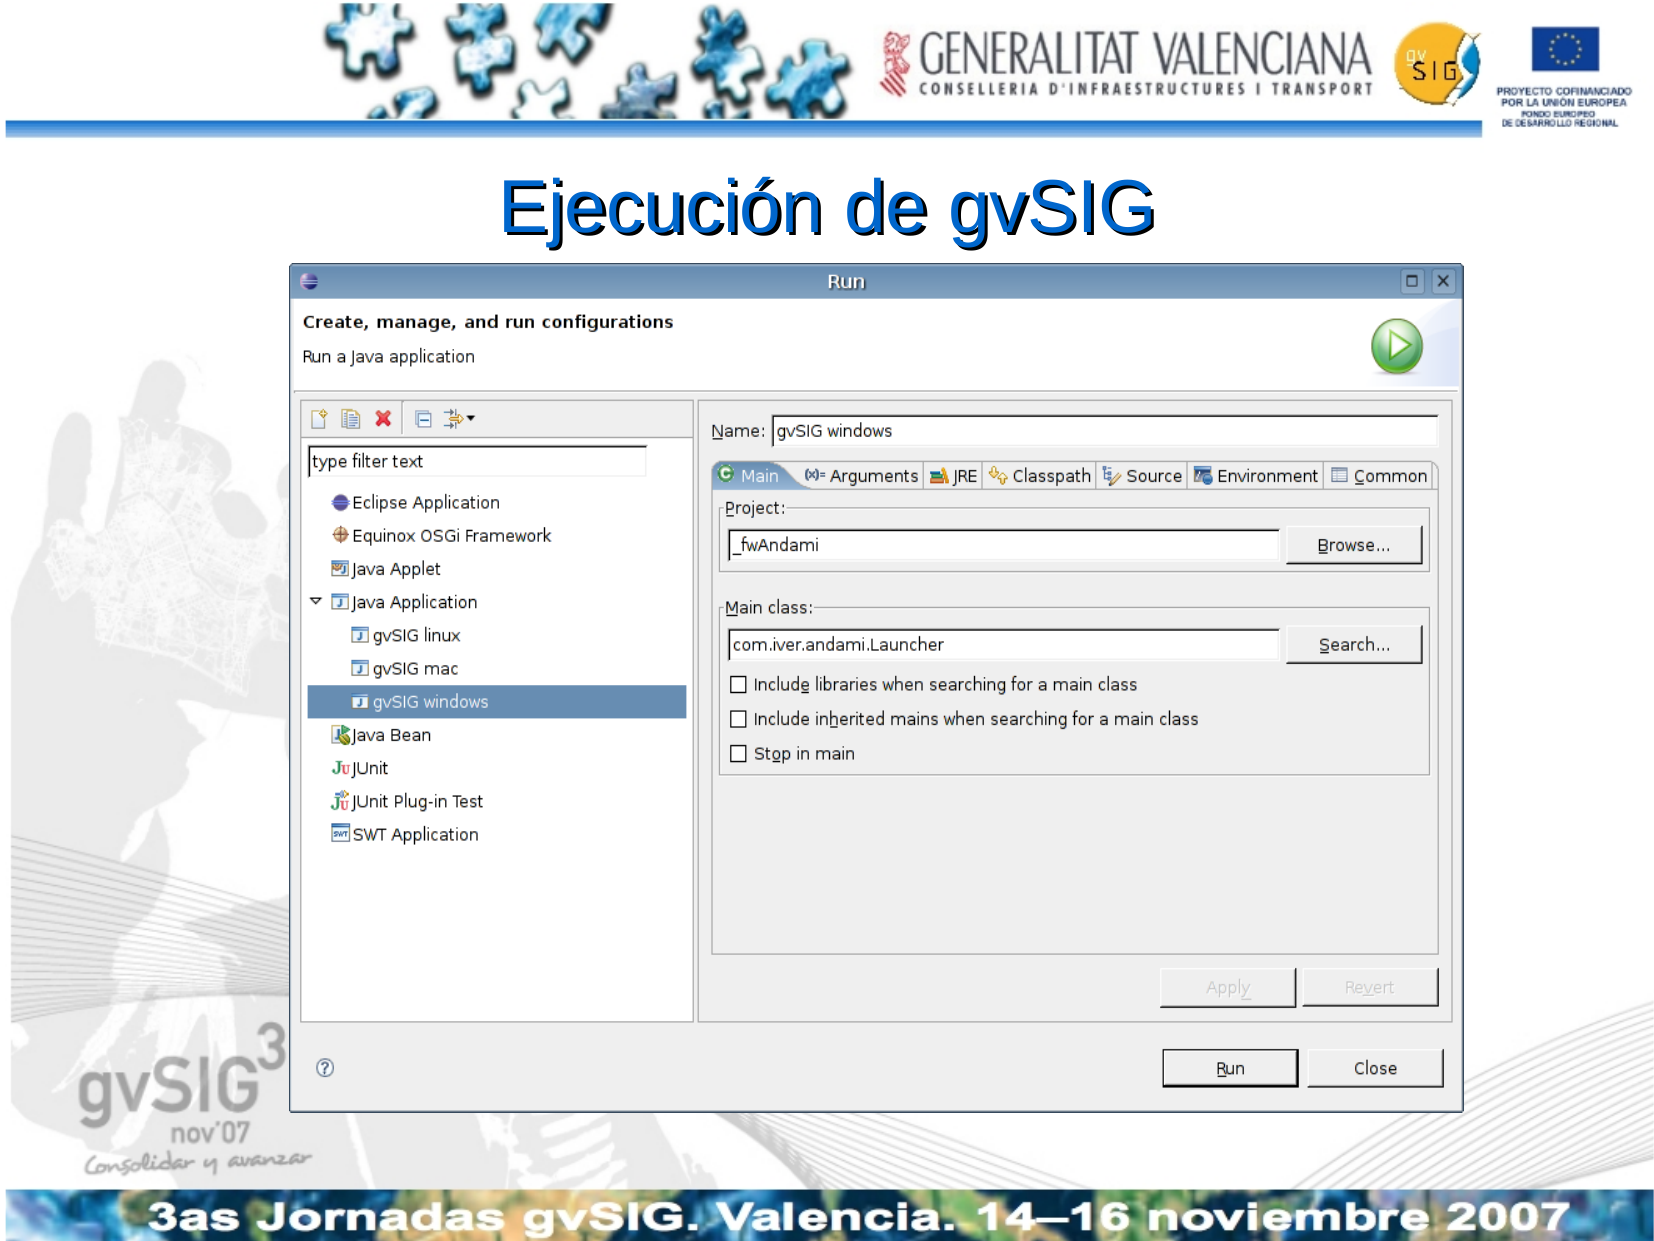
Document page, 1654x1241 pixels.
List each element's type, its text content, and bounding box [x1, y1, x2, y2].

title Ejecución de gvSIG [121, 102, 1534, 311]
picture [5, 2, 1654, 1241]
